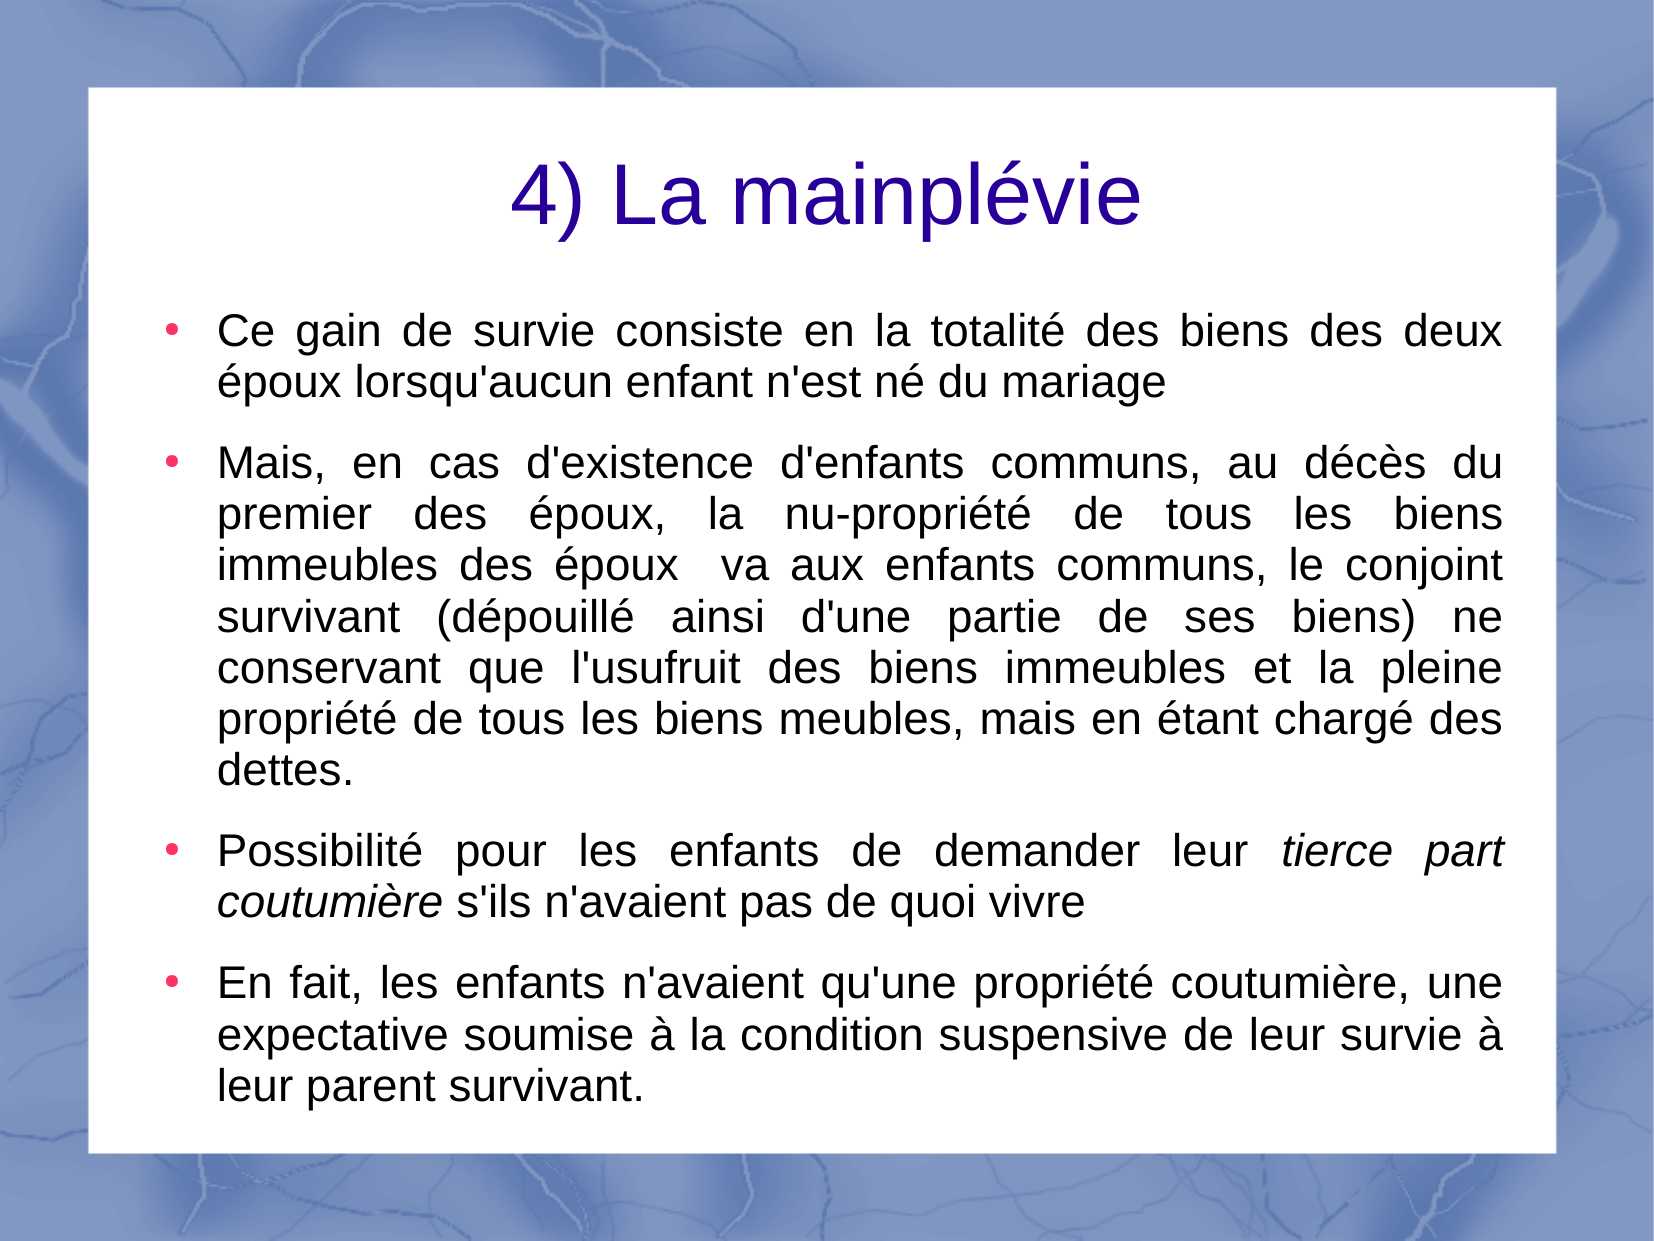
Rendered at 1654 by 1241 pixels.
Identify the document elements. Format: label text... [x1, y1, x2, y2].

title 4) La mainplévie [118, 90, 1536, 298]
picture [0, 0, 1654, 1241]
list Ce gain de survie consiste en la totalité des biens des deux époux lorsqu'aucun enfant n'est né du mariage Mais, en cas d'existence d'enfants communs, au décès du premier des époux, la nu-propriété de tous les biens immeubles des époux va aux enfants communs, le conjoint survivant (dépouillé ainsi d'une partie de ses biens) ne conservant que l'usufruit des biens immeubles et la pleine propriété de tous les biens meubles, mais en étant chargé des dettes. Possibilité pour les enfants de demander leur tierce part coutumière s'ils n'avaient pas de quoi vivre En fait, les enfants n'avaient qu'une propriété coutumière, une expectative soumise à la condition suspensive de leur survie à leur parent survivant. [146, 304, 1505, 1112]
